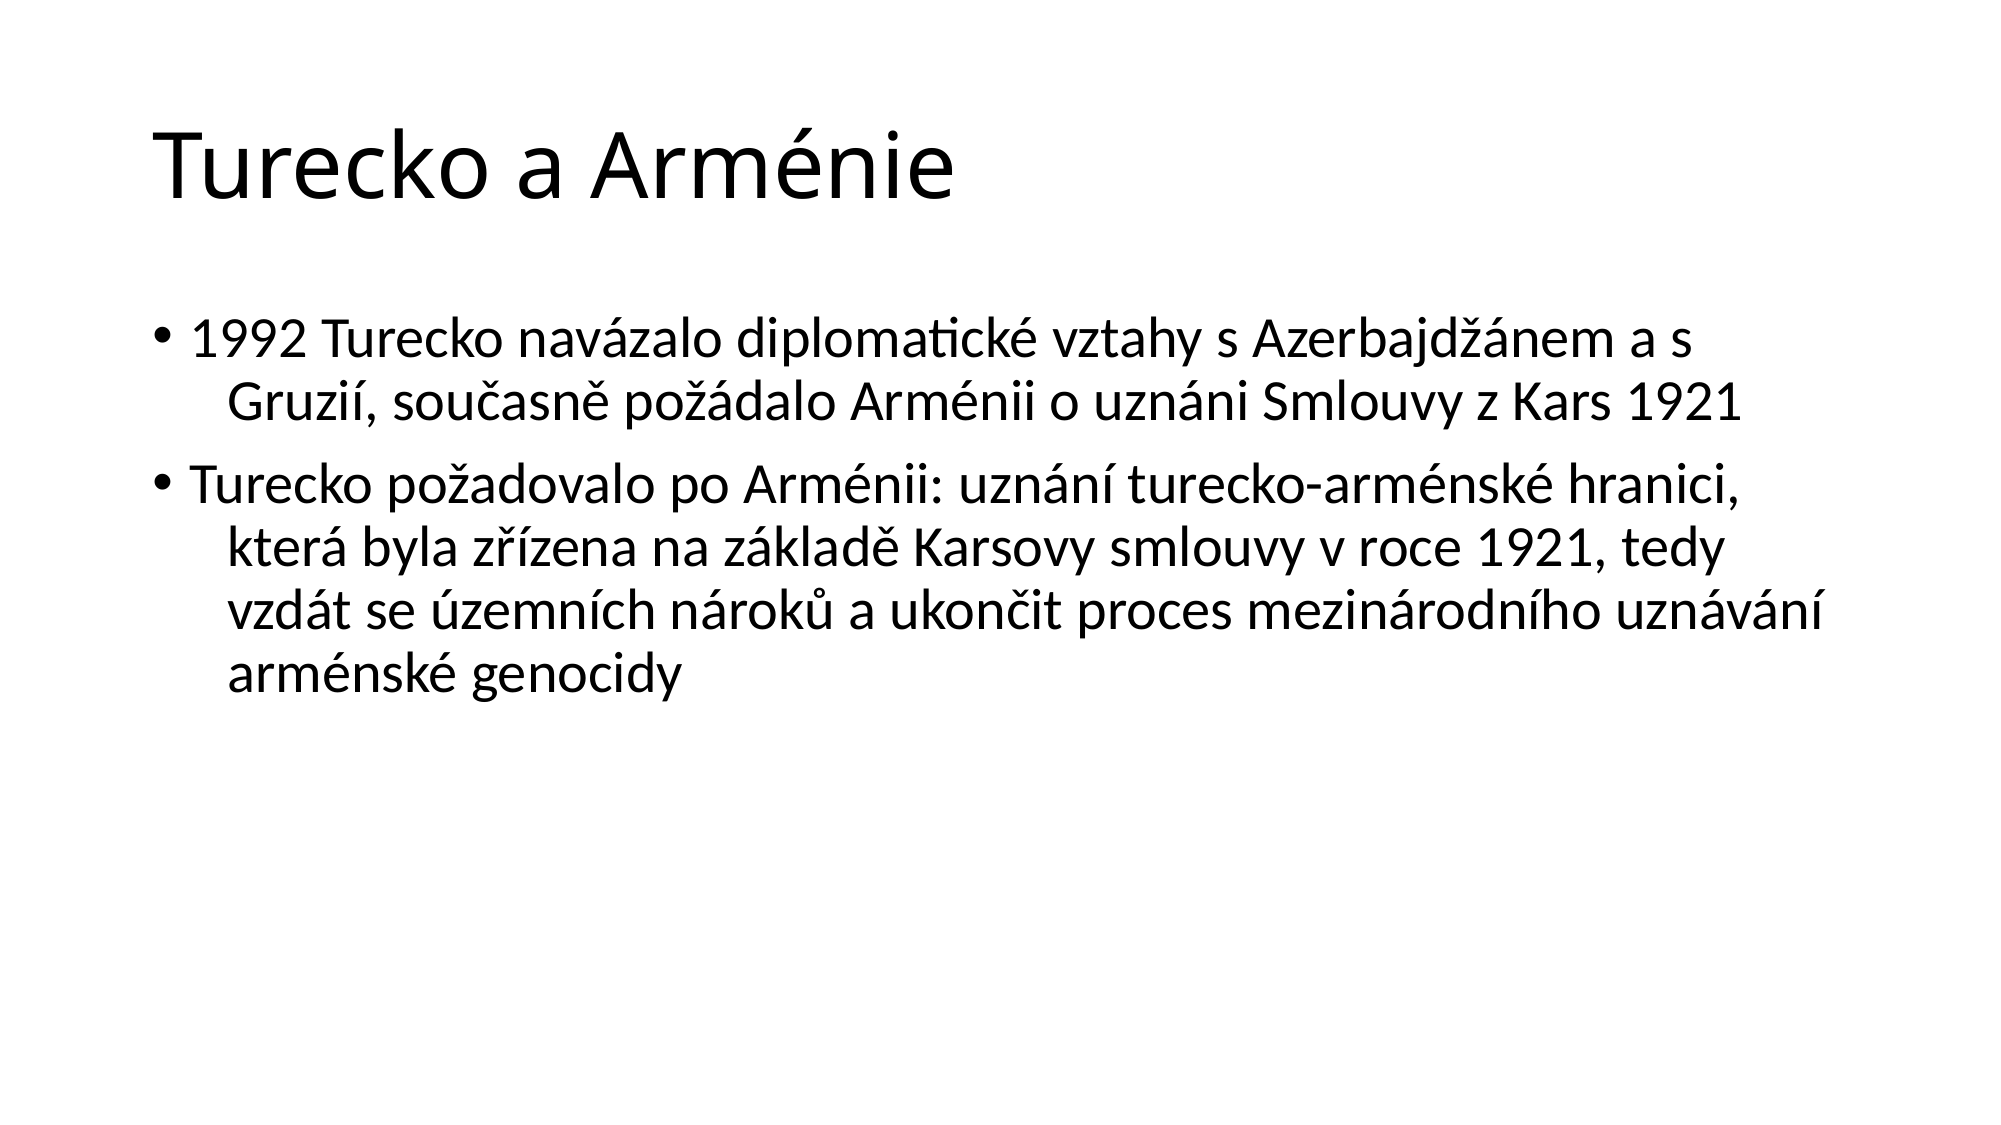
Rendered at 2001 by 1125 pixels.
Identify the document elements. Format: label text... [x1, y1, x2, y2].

list 1992 Turecko navázalo diplomatické vztahy s Azerbajdžánem a s Gruzií, současně požádalo Arménii o uznáni Smlouvy z Kars 1921 Turecko požadovalo po Arménii: uznání turecko-arménské hranici, která byla zřízena na základě Karsovy smlouvy v roce 1921, tedy vzdát se územních nároků a ukončit proces mezinárodního uznávání arménské genocidy [137, 299, 1863, 1014]
title Turecko a Arménie [137, 59, 1863, 278]
